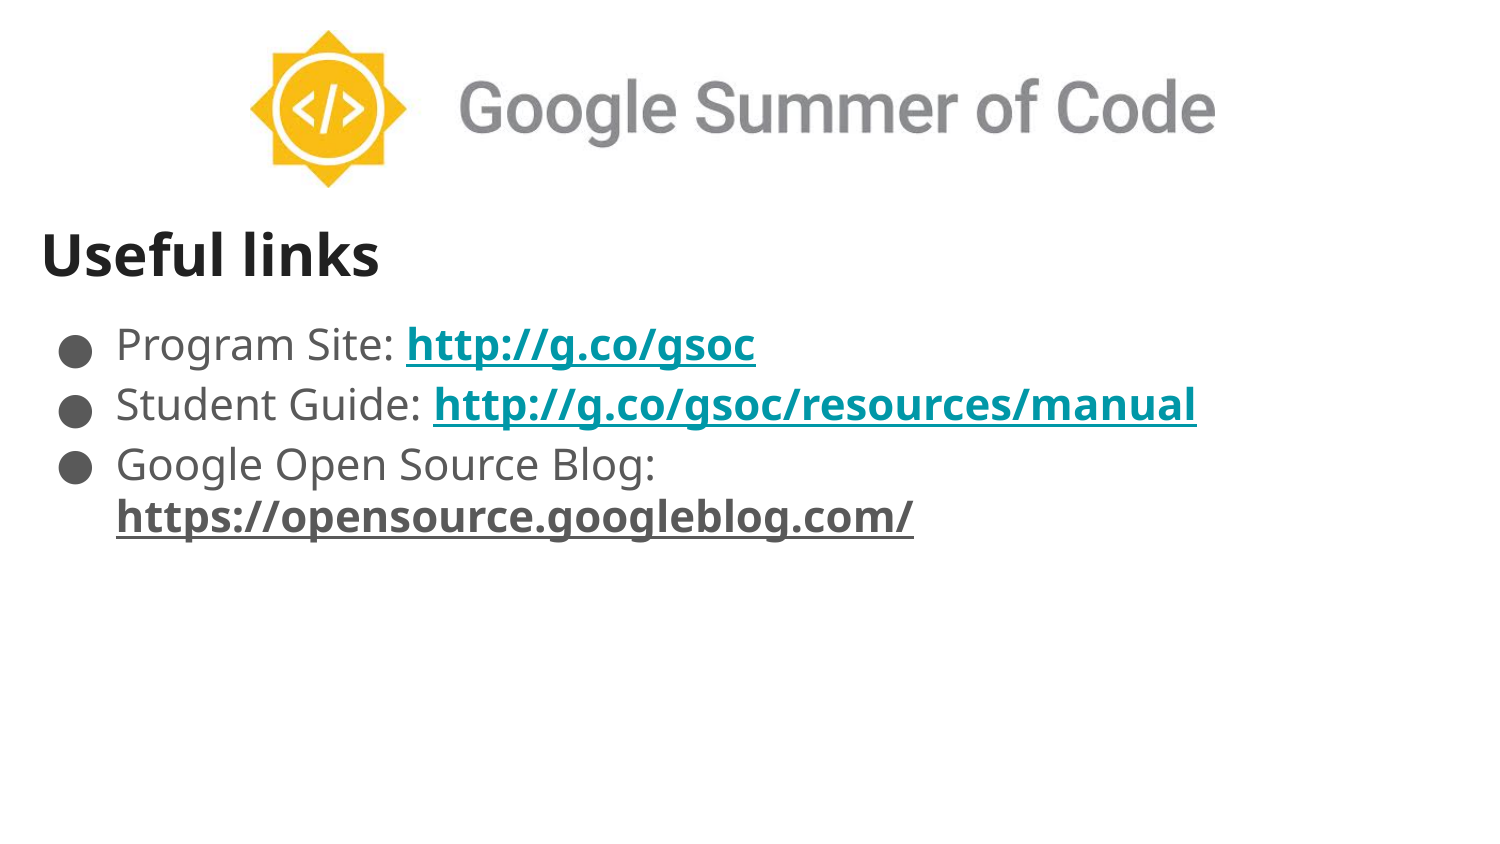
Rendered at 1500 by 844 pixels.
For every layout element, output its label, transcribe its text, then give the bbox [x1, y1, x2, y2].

picture [250, 30, 1232, 188]
list Useful links Program Site: http://g.co/gsoc Student Guide: http://g.co/gsoc/resources/manual Google Open Source Blog: https://opensource.googleblog.com/ [25, 202, 1467, 618]
